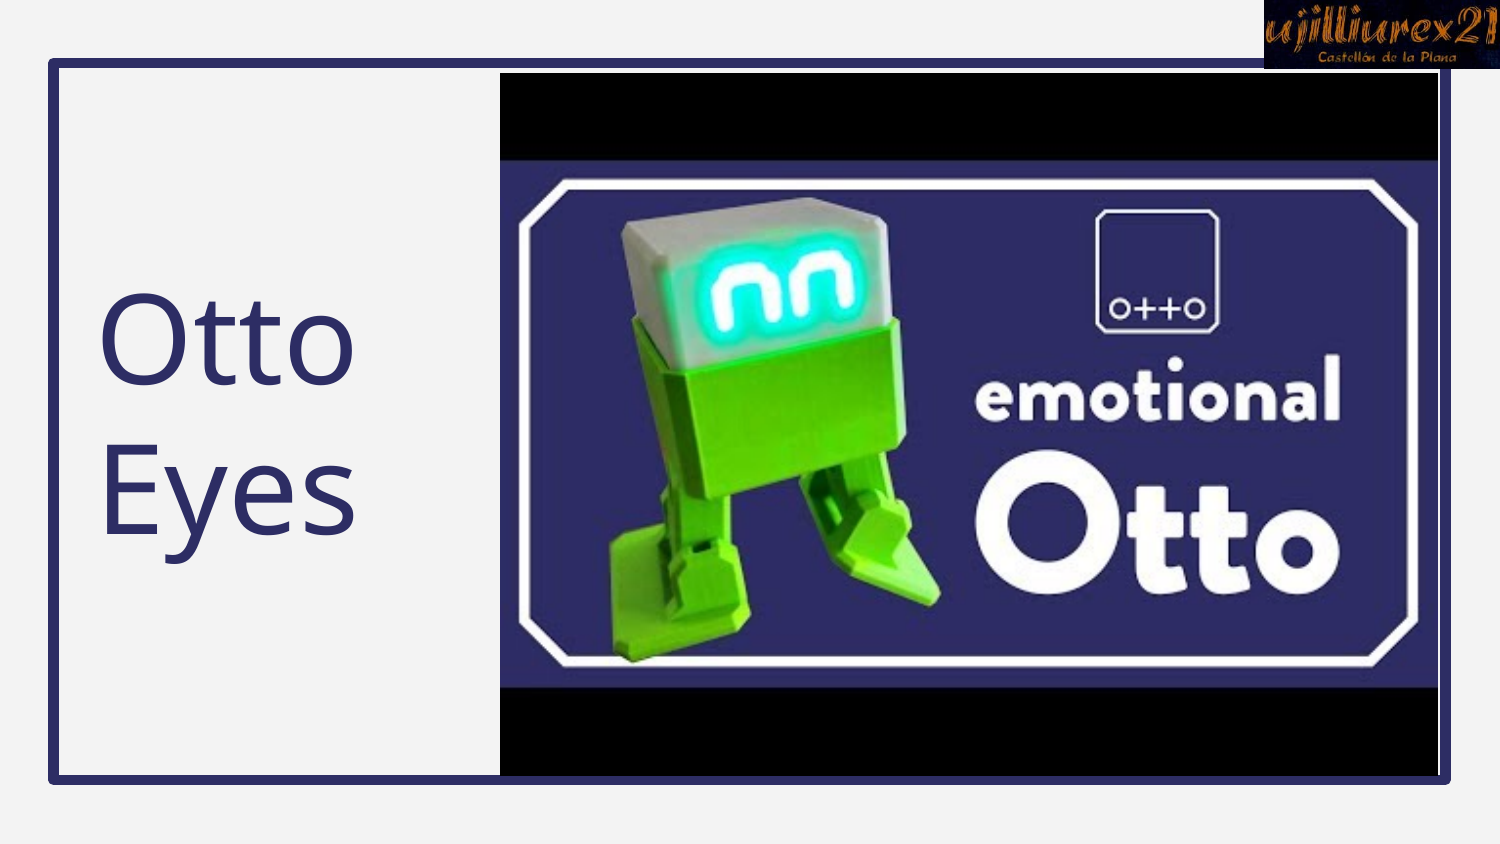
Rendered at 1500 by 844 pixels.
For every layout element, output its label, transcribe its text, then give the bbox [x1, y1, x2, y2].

picture [1264, 0, 1500, 69]
title Otto Eyes [80, 73, 500, 745]
picture [500, 73, 1438, 776]
